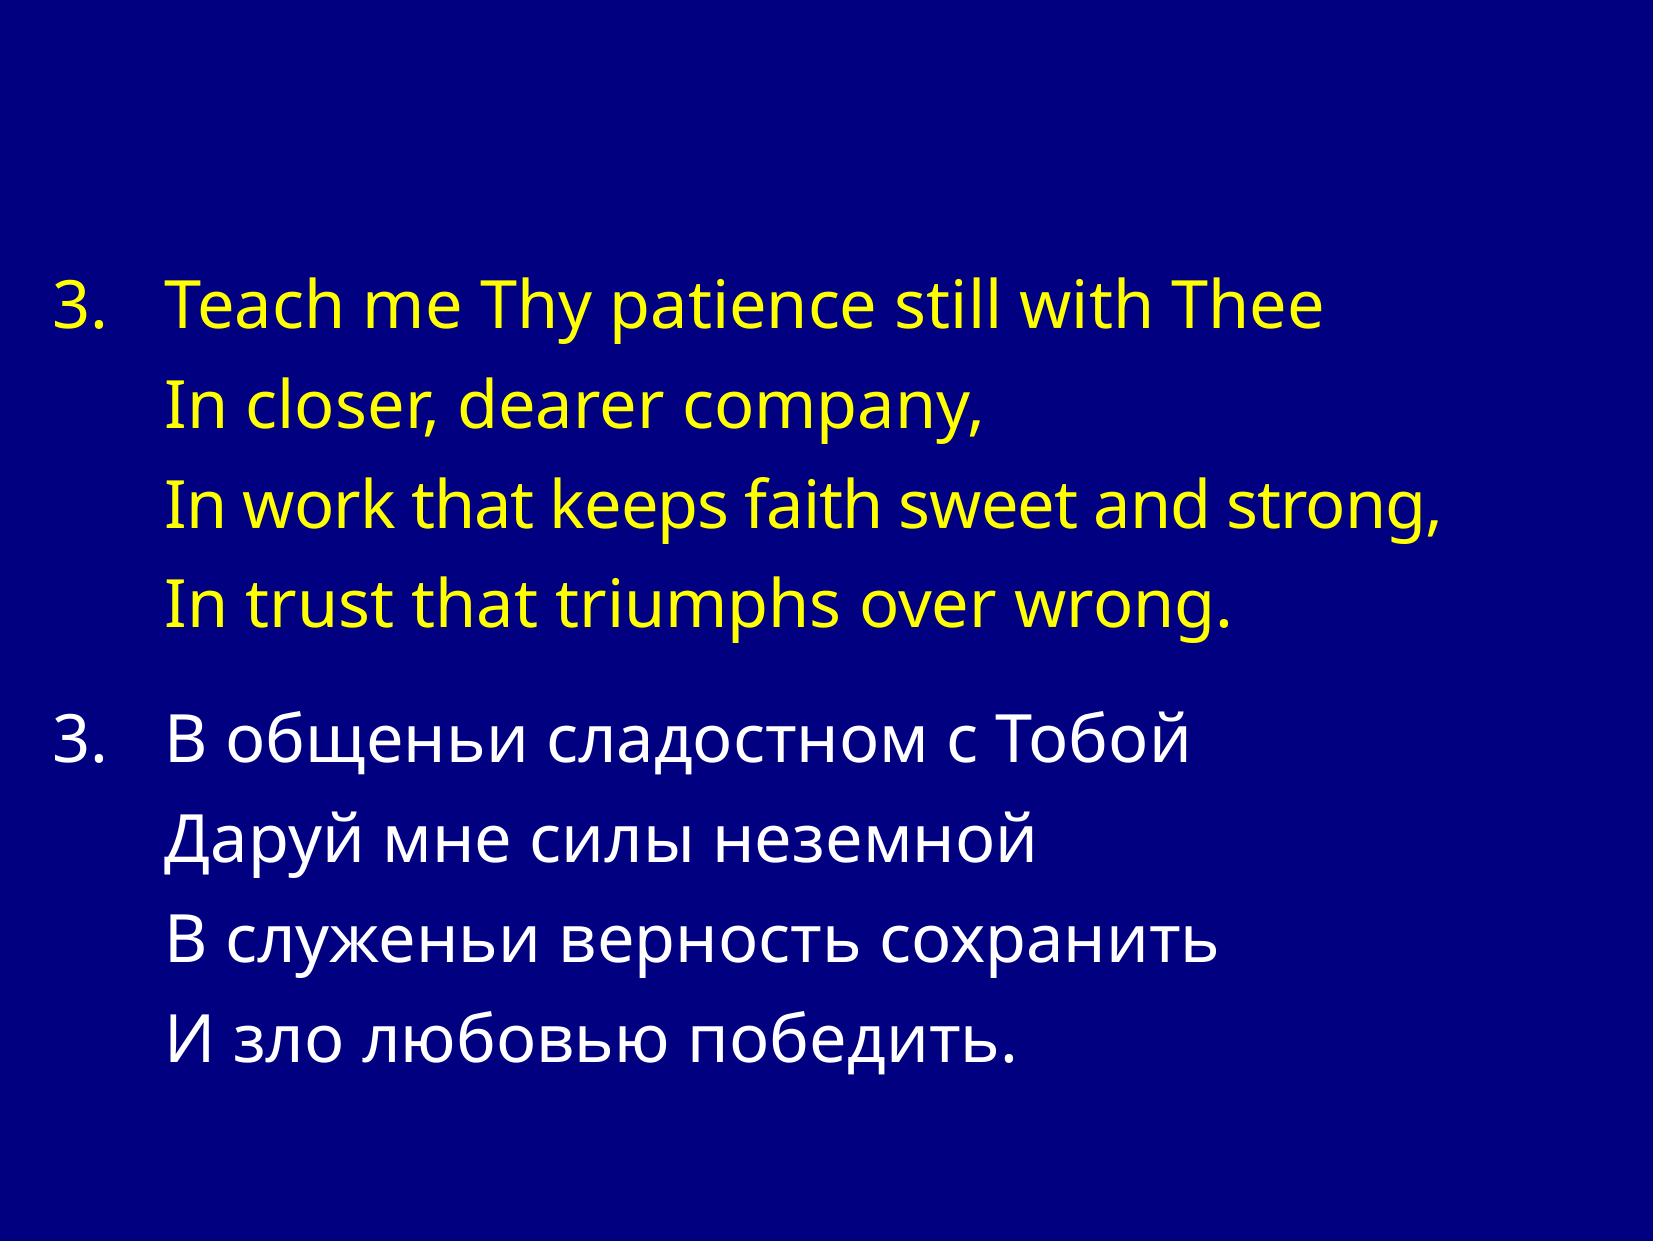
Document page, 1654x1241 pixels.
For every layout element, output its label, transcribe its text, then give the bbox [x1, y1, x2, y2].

text_box 3. В общеньи сладостном с Тобой Даруй мне силы неземной В служеньи верность сохранить И зло любовью победить. [37, 675, 1576, 1163]
text_box 3. Teach me Thy patience still with Thee In closer, dearer company, In work that keeps faith sweet and strong, In trust that triumphs over wrong. [37, 150, 1651, 638]
